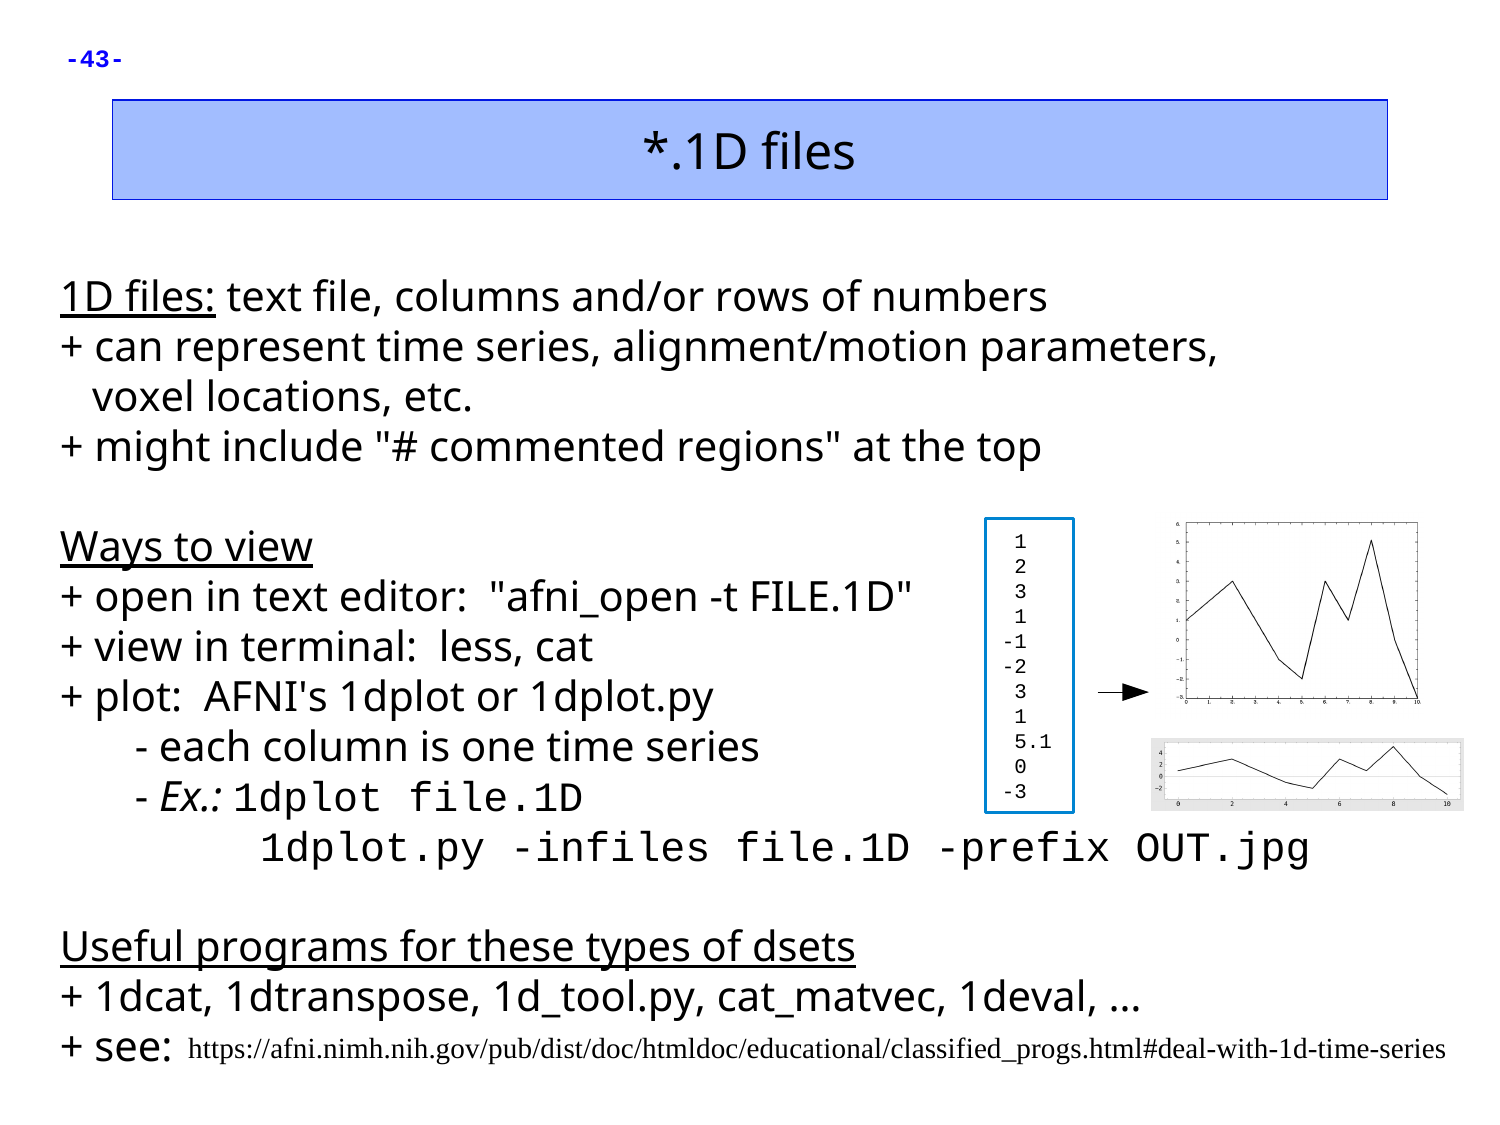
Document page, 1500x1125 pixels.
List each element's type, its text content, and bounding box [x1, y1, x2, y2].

text_box *.1D files [112, 99, 1388, 200]
picture [1151, 738, 1464, 811]
text_box 1 2 3 1 -1 -2 3 1 5.1 0 -3 [985, 518, 1074, 813]
text_box 1D files: text file, columns and/or rows of numbers + can represent time series, alignment/motion parameters, voxel locations, etc. + might include "# commented regions" at the top Ways to view + open in text editor: "afni_open -t FILE.1D" + view in terminal: less, cat + plot: AFNI's 1dplot or 1dplot.py - each column is one time series - Ex.: 1dplot file.1D 1dplot.py -infiles file.1D -prefix OUT.jpg Useful programs for these types of dsets + 1dcat, 1dtranspose, 1d_tool.py, cat_matvec, 1deval, … + see: [45, 262, 1440, 1078]
text_box https://afni.nimh.nih.gov/pub/dist/doc/htmldoc/educational/classified_progs.html#deal-with-1d-time-series [173, 1022, 1472, 1072]
picture [1155, 512, 1424, 719]
